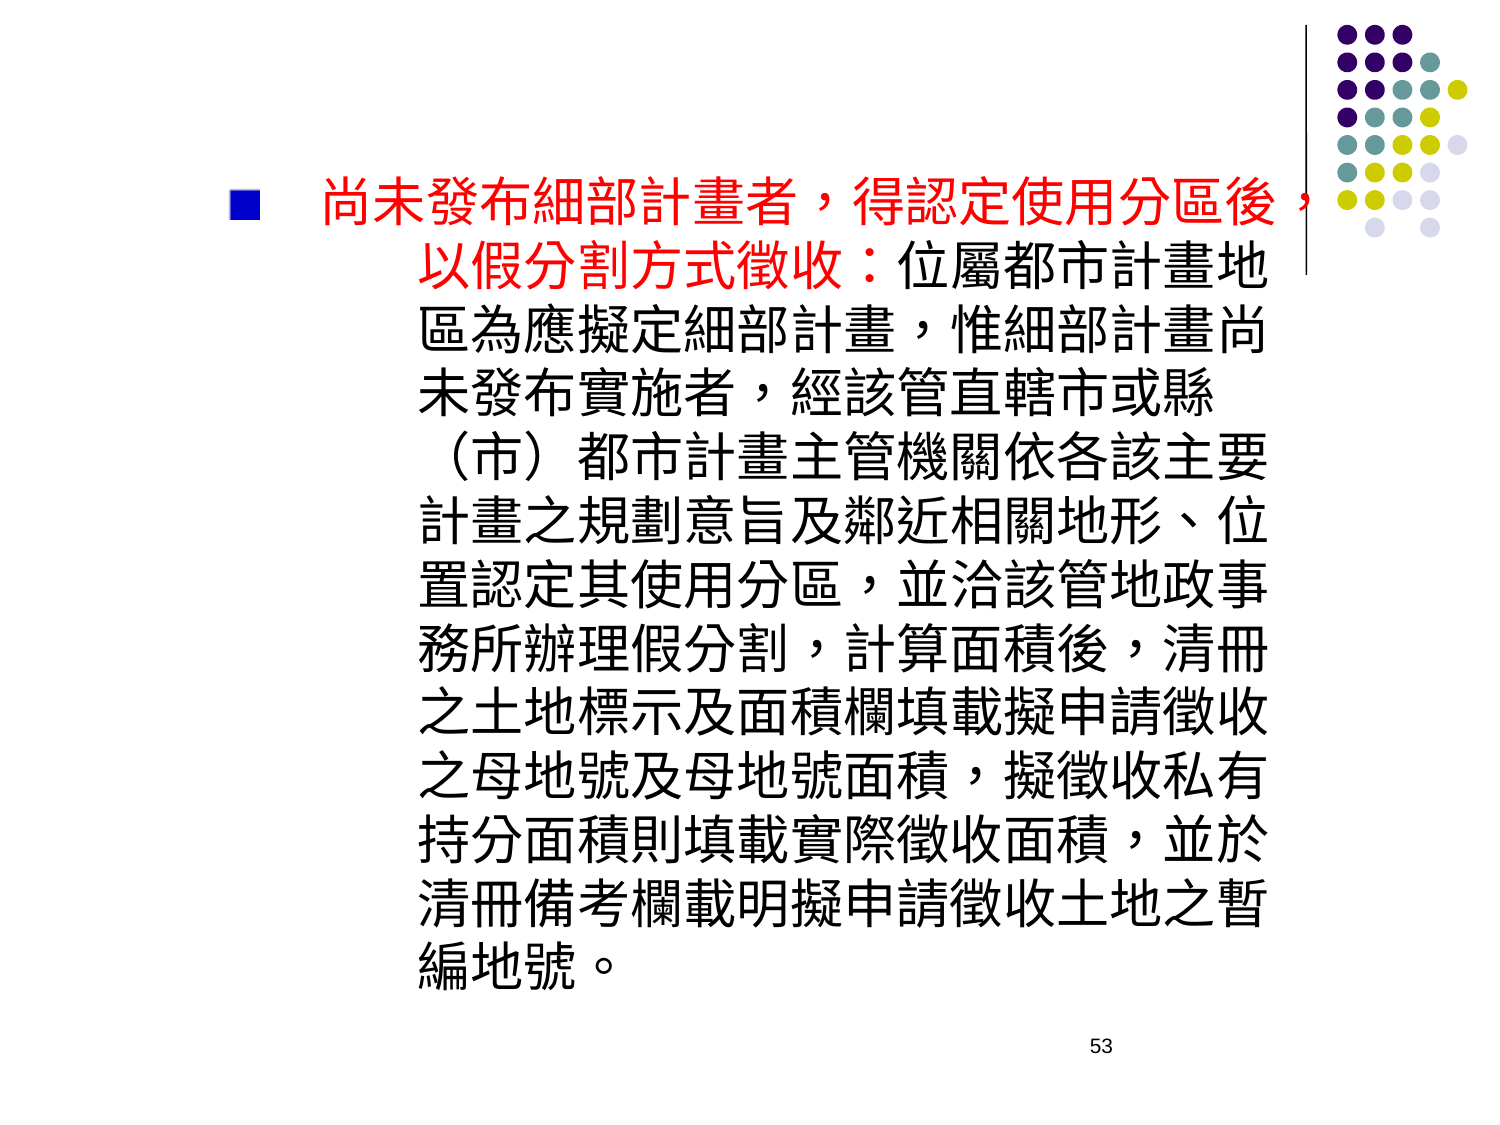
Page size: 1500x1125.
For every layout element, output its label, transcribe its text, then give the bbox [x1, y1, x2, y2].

text_box [1074, 1025, 1426, 1101]
list 尚未發布細部計畫者，得認定使用分區後，以假分割方式徵收：位屬都市計畫地區為應擬定細部計畫，惟細部計畫尚未發布實施者，經該管直轄市或縣（市）都市計畫主管機關依各該主要計畫之規劃意旨及鄰近相關地形、位置認定其使用分區，並洽該管地政事務所辦理假分割，計算面積後，清冊之土地標示及面積欄填載擬申請徵收之母地號及母地號面積，擬徵收私有持分面積則填載實際徵收面積，並於清冊備考欄載明擬申請徵收土地之暫編地號。 [206, 160, 1306, 1006]
